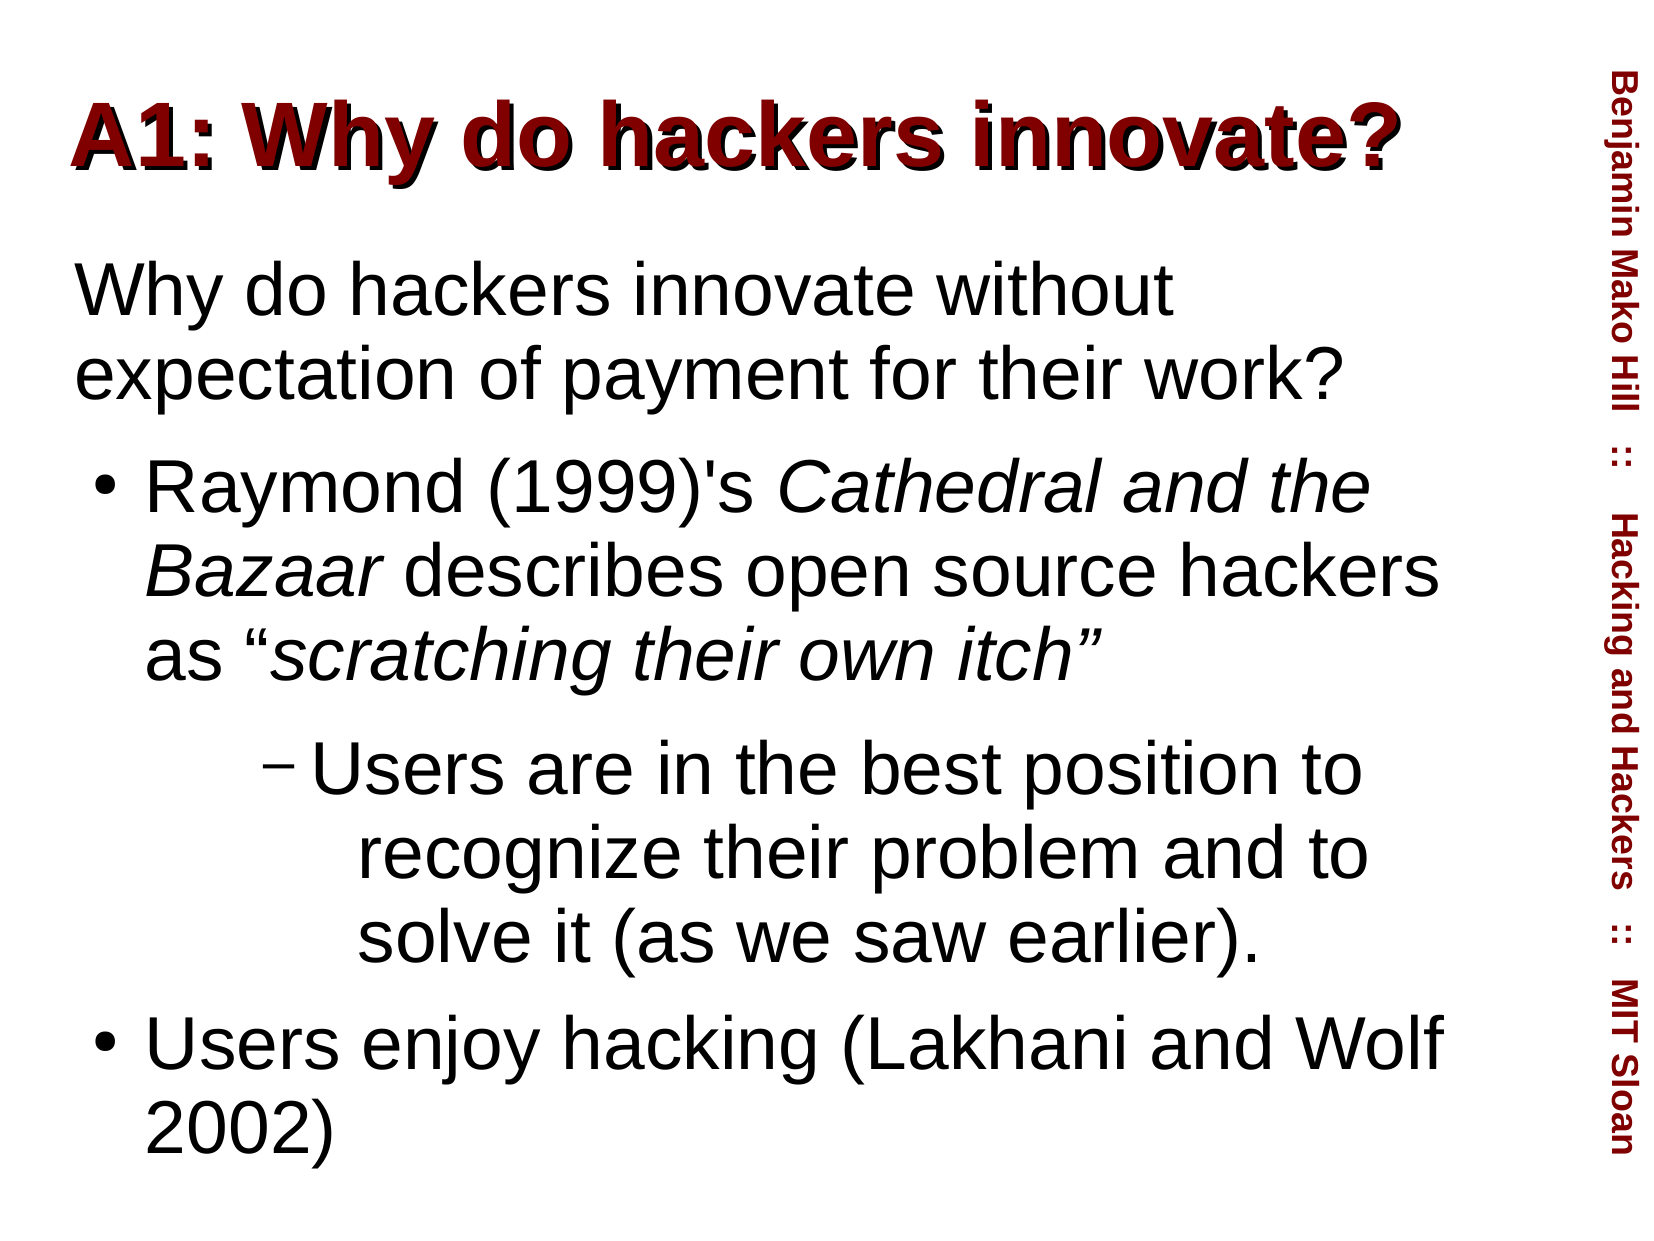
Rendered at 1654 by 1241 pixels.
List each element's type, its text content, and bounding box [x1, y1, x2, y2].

title A1: Why do hackers innovate? [68, 38, 1542, 231]
list Why do hackers innovate without expectation of payment for their work? Raymond (1999)'s Cathedral and the Bazaar describes open source hackers as “scratching their own itch” Users are in the best position to recognize their problem and to solve it (as we saw earlier). Users enjoy hacking (Lakhani and Wolf 2002) [74, 247, 1534, 1172]
